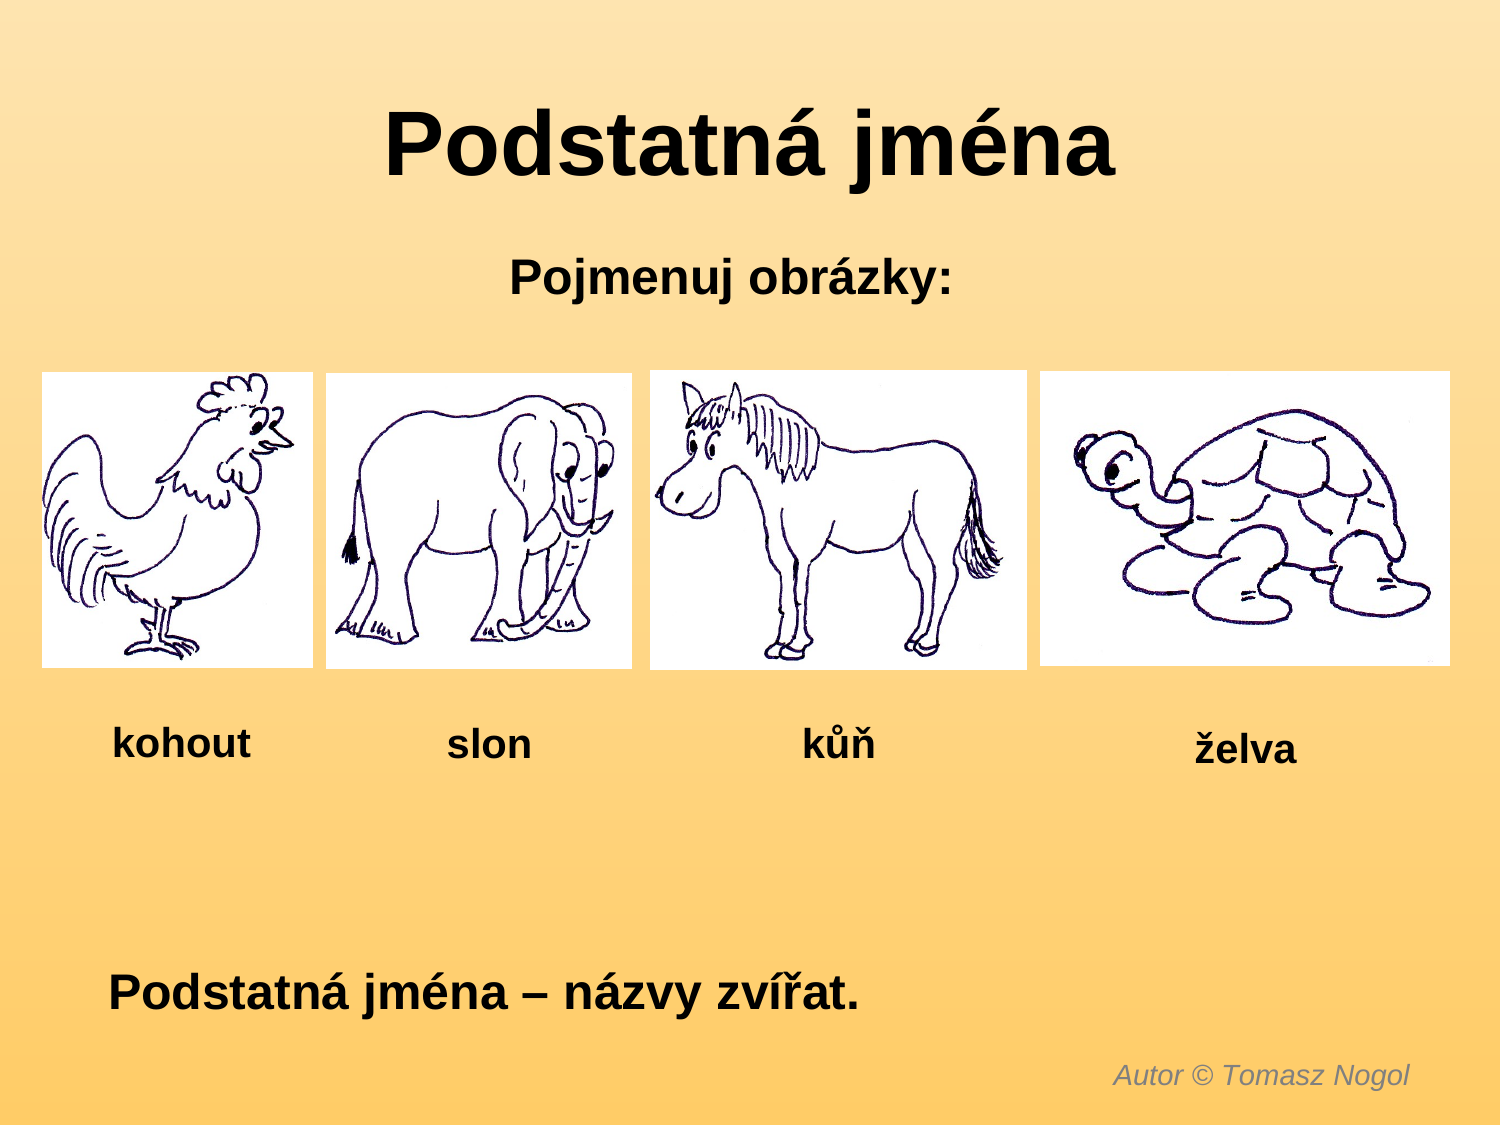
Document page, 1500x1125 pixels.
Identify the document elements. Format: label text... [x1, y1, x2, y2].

title Podstatná jména [75, 45, 1426, 233]
picture [326, 373, 632, 669]
text_box Pojmenuj obrázky: [367, 236, 1118, 313]
picture [42, 372, 313, 668]
text_box kohout [73, 708, 290, 775]
picture [1040, 371, 1450, 666]
text_box kůň [731, 709, 947, 776]
text_box želva [1137, 714, 1354, 780]
text_box Autor © Tomasz Nogol [1079, 1048, 1445, 1099]
text_box slon [382, 709, 598, 776]
text_box Podstatná jména – názvy zvířat. [93, 952, 1044, 1028]
picture [650, 370, 1027, 670]
